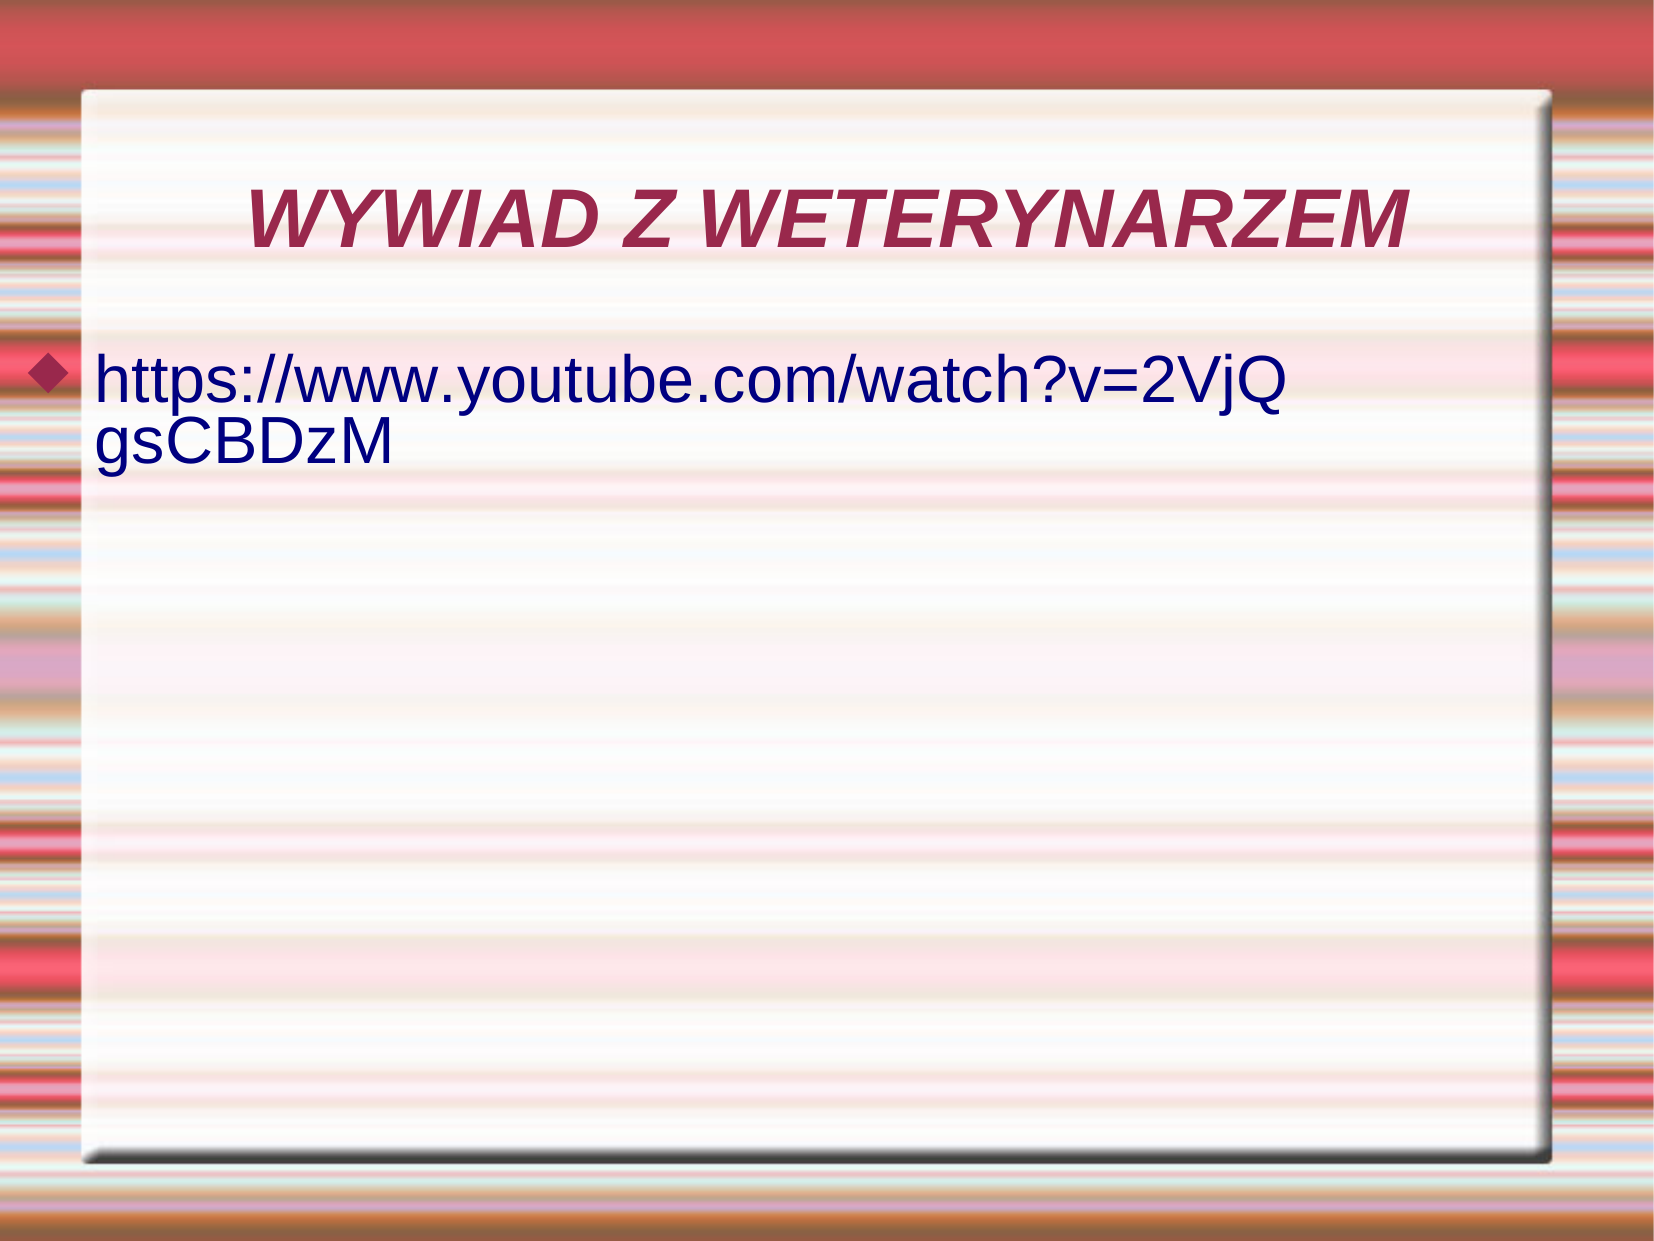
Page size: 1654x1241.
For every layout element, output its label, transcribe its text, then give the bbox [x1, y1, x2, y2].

list https://www.youtube.com/watch?v=2VjQgsCBDzM [11, 342, 1312, 1124]
title WYWIAD Z WETERYNARZEM [121, 114, 1534, 322]
picture [0, 0, 1654, 1241]
